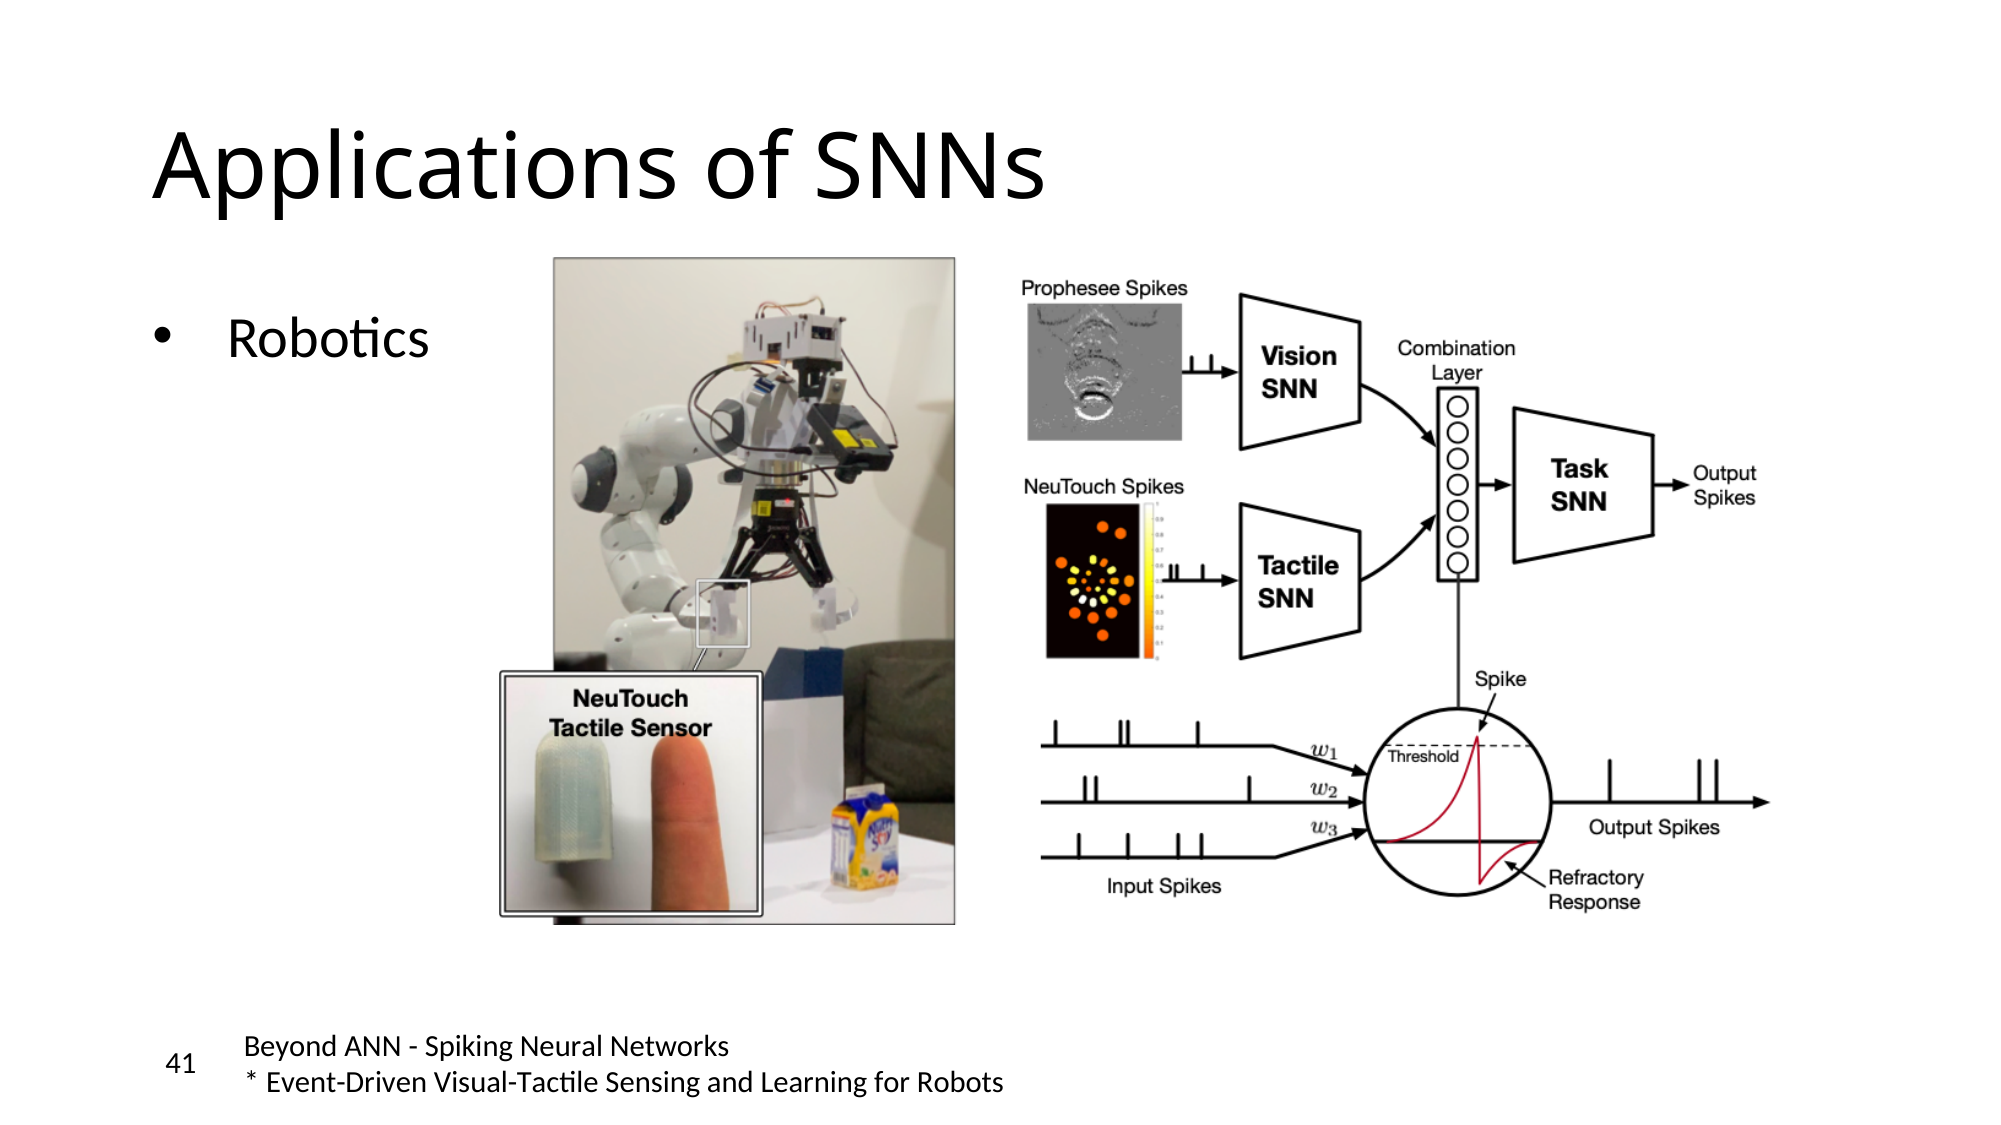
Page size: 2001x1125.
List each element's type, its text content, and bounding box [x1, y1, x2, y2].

text_box [0, 999, 244, 1125]
picture [499, 256, 1773, 926]
title Applications of SNNs [137, 59, 1863, 278]
list Robotics [137, 299, 1863, 1014]
text_box Beyond ANN - Spiking Neural Networks * Event-Driven Visual-Tactile Sensing and Learning for Robots [244, 999, 1785, 1125]
